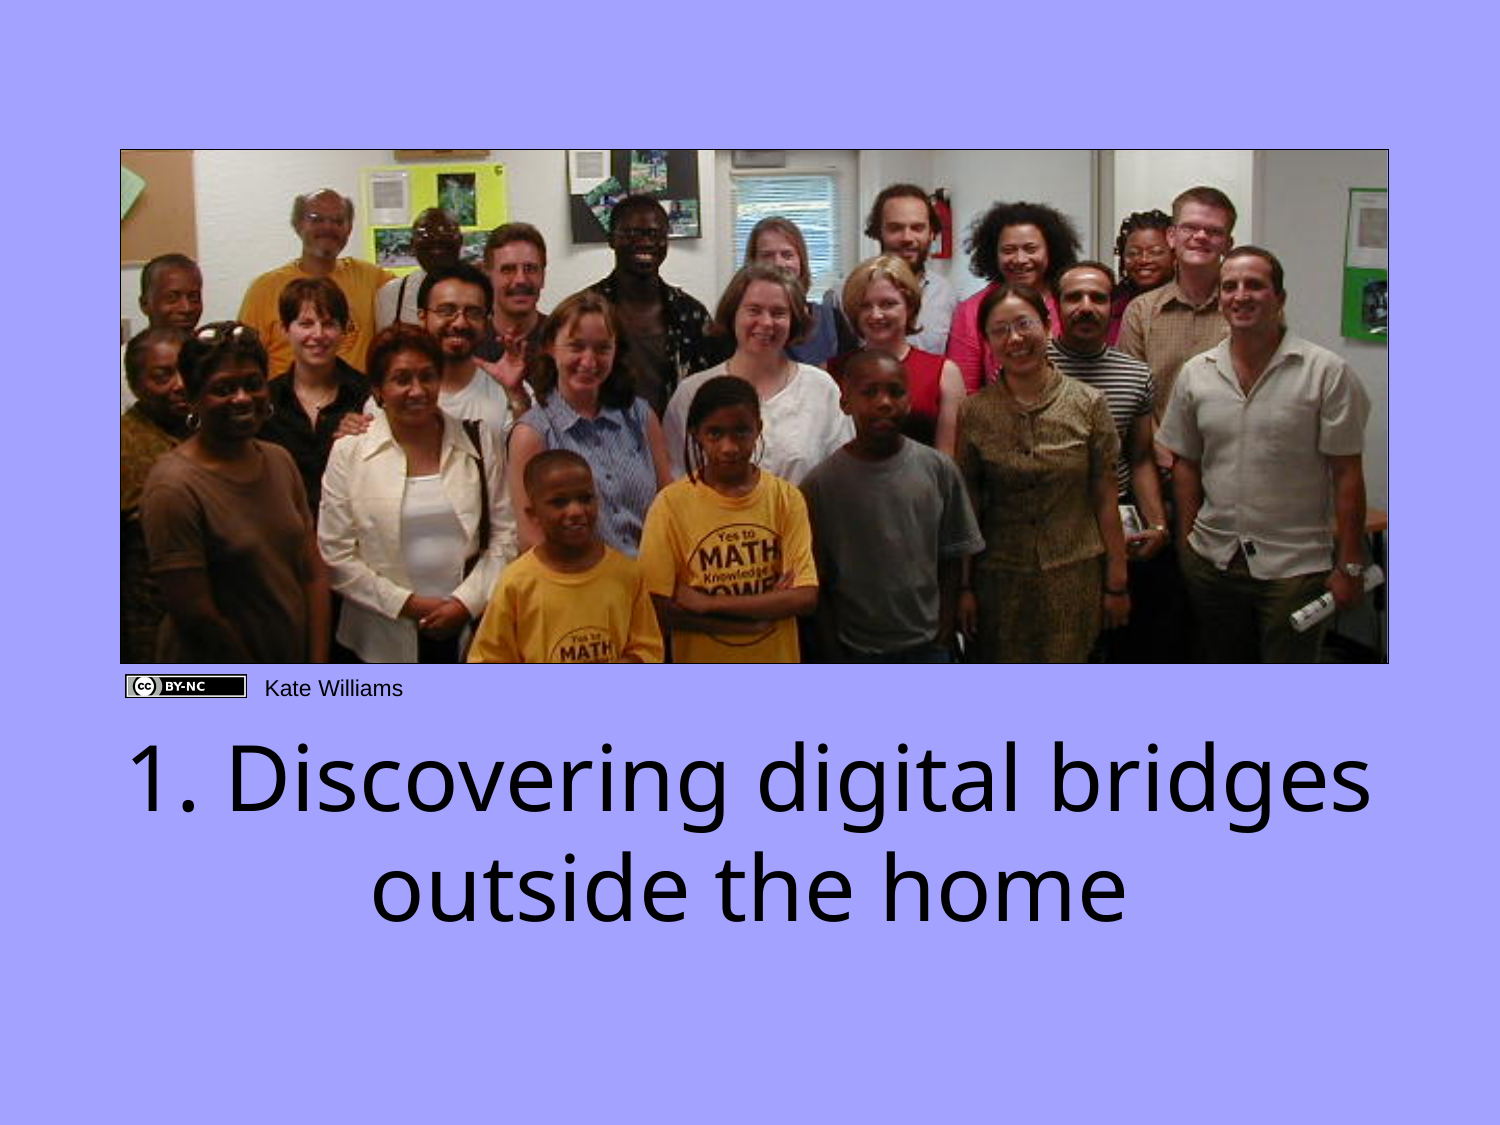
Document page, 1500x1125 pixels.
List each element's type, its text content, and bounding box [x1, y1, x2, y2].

text_box Kate Williams [249, 662, 525, 713]
title 1. Discovering digital bridges outside the home [0, 708, 1500, 951]
picture [125, 674, 247, 698]
picture [120, 149, 1388, 663]
